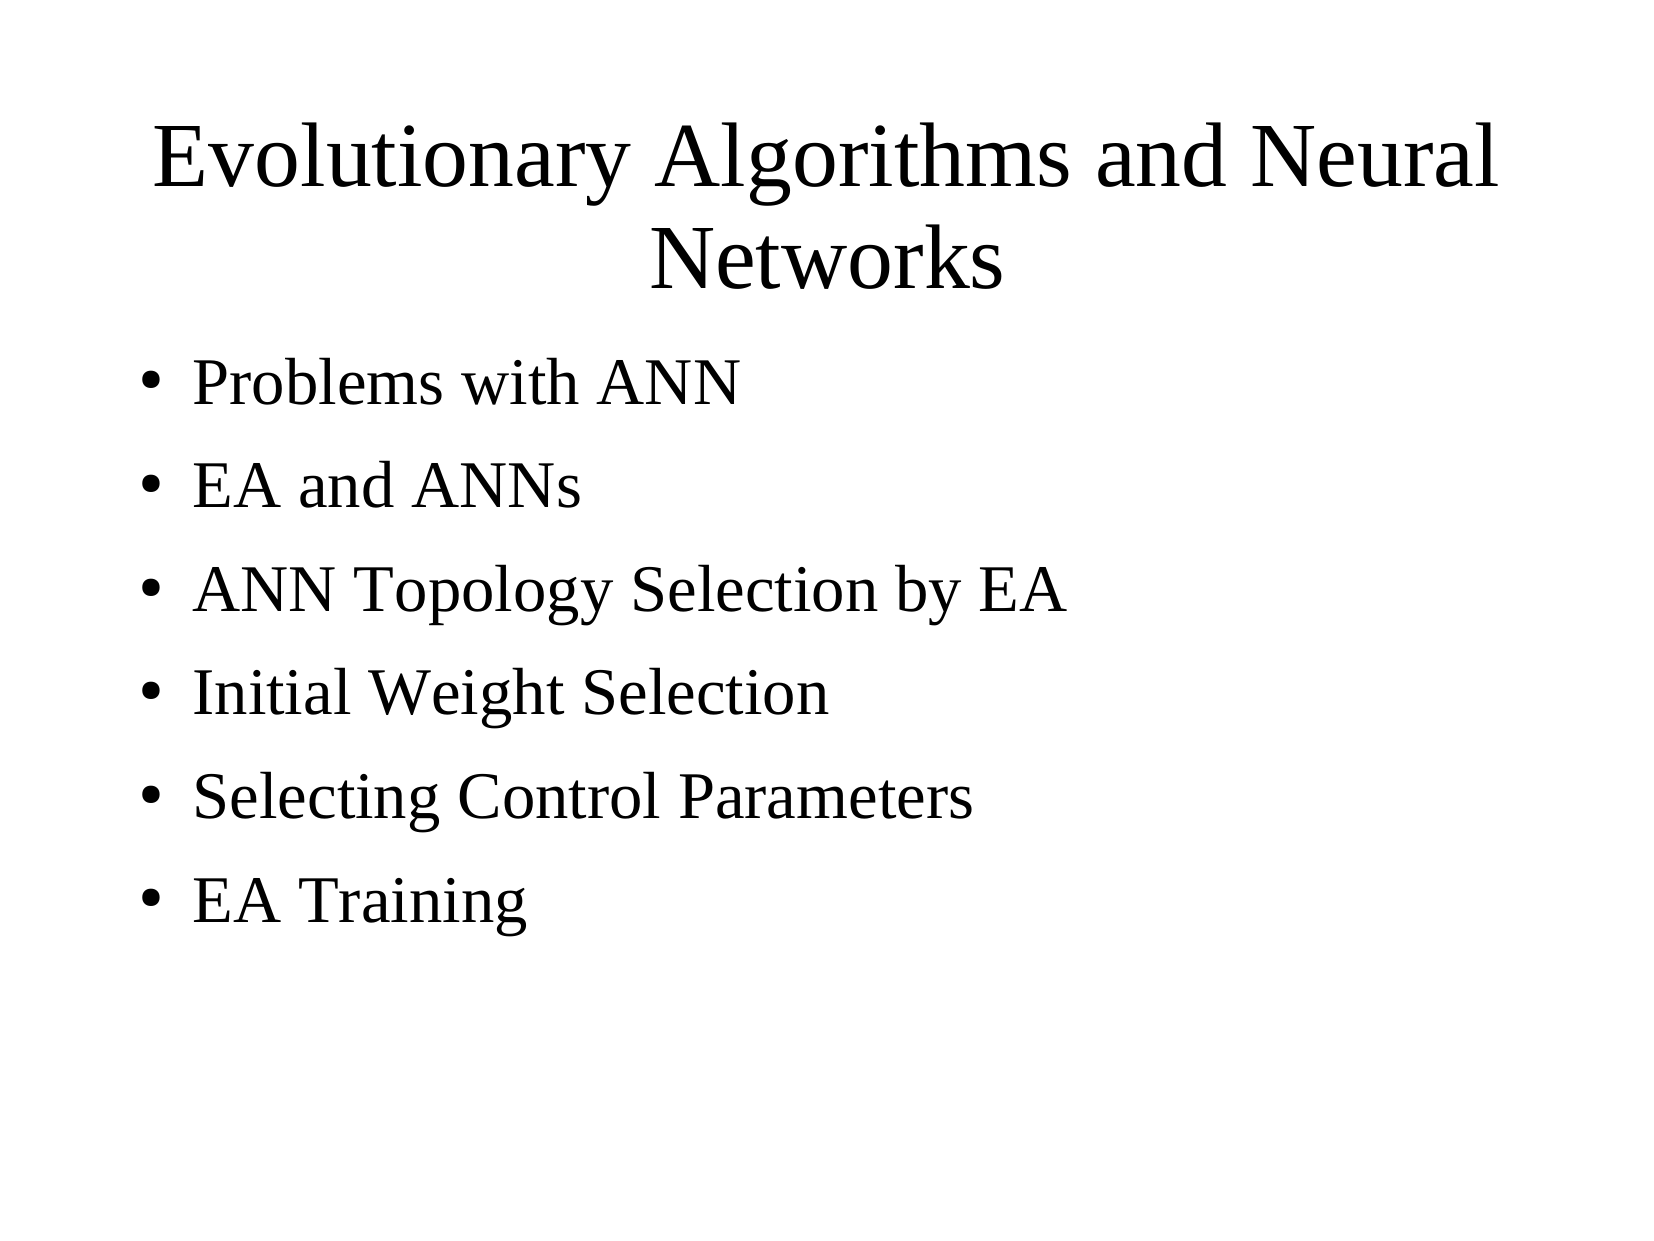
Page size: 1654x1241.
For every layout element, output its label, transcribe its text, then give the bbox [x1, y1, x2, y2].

title Evolutionary Algorithms and Neural Networks [121, 102, 1534, 311]
list Problems with ANN EA and ANNs ANN Topology Selection by EA Initial Weight Selection Selecting Control Parameters EA Training [121, 344, 1534, 1127]
